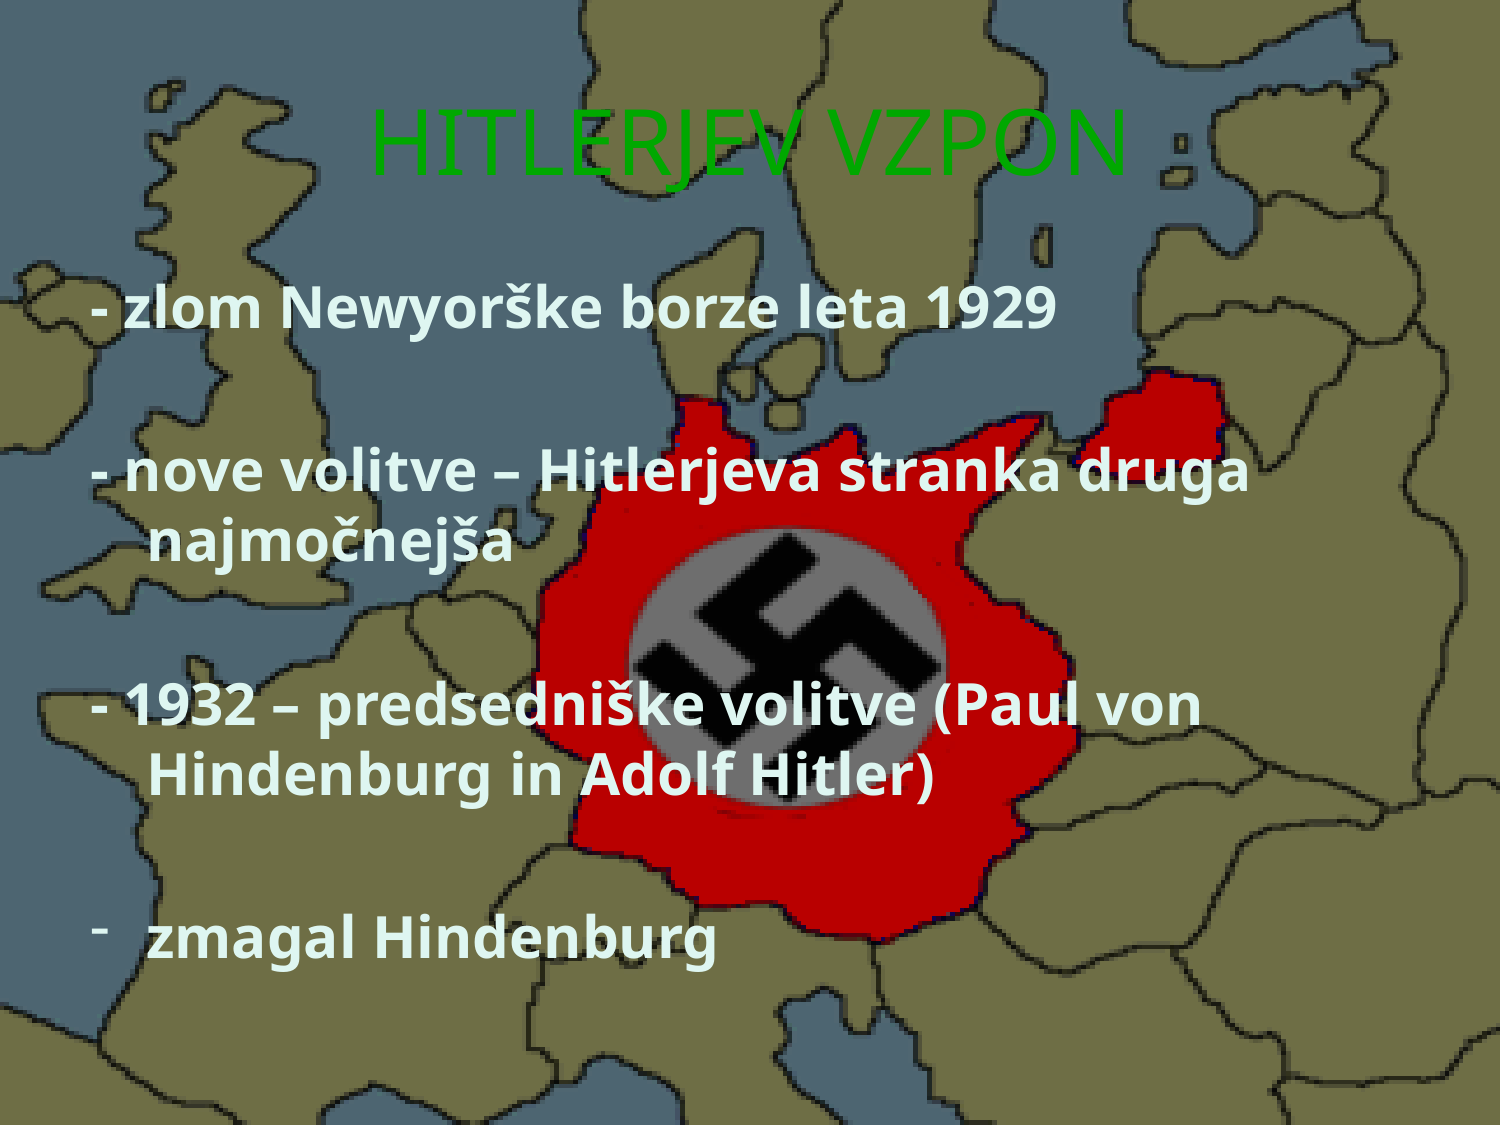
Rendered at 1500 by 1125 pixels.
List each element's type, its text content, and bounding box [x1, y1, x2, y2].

title HITLERJEV VZPON [75, 45, 1425, 233]
list - zlom Newyorške borze leta 1929 - nove volitve – Hitlerjeva stranka druga najmočnejša - 1932 – predsedniške volitve (Paul von Hindenburg in Adolf Hitler) zmagal Hindenburg [75, 262, 1425, 1005]
picture [0, 0, 1500, 1125]
